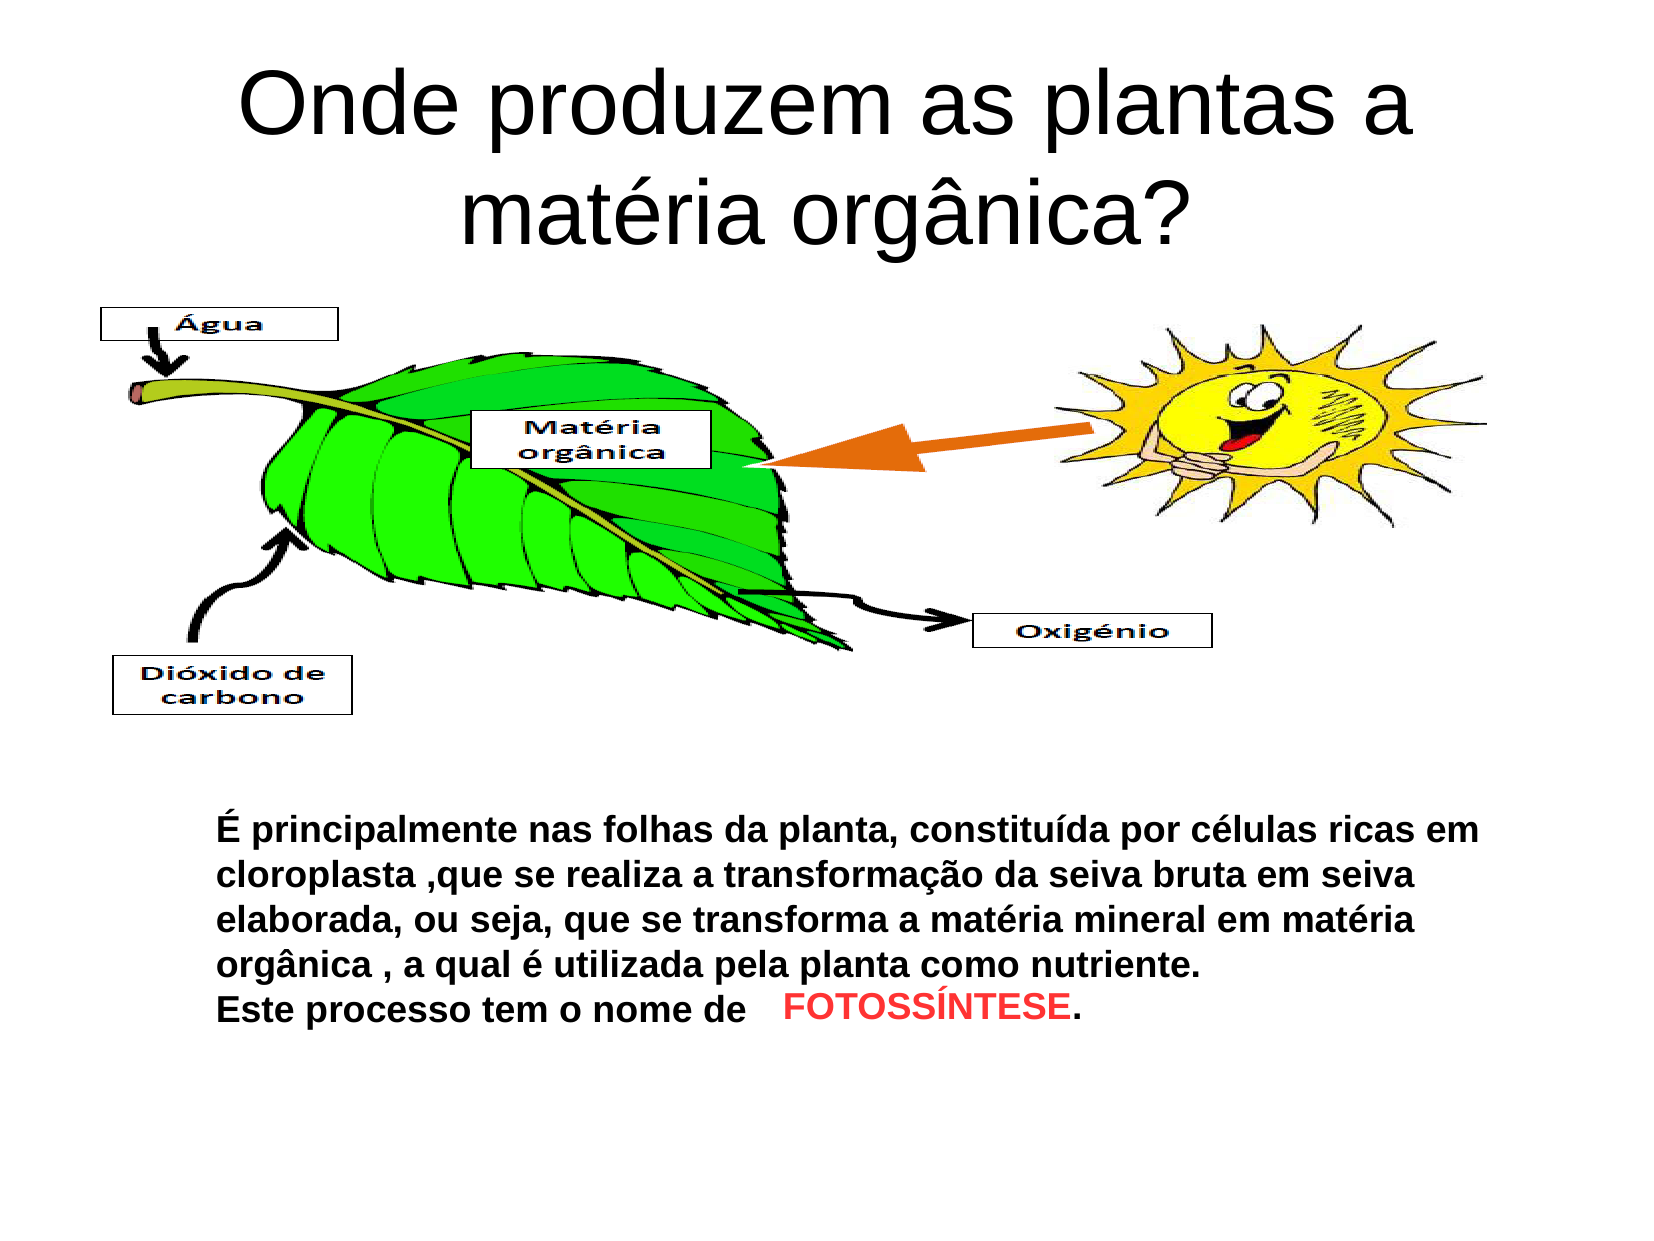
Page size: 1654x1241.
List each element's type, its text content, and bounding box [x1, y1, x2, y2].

text_box É principalmente nas folhas da planta, constituída por células ricas em cloroplasta ,que se realiza a transformação da seiva bruta em seiva elaborada, ou seja, que se transforma a matéria mineral em matéria orgânica , a qual é utilizada pela planta como nutriente. Este processo tem o nome de [200, 797, 1501, 1086]
text_box [58, 286, 1548, 730]
title Onde produzem as plantas a matéria orgânica? [82, 49, 1571, 257]
text_box FOTOSSÍNTESE. [757, 974, 1098, 1034]
